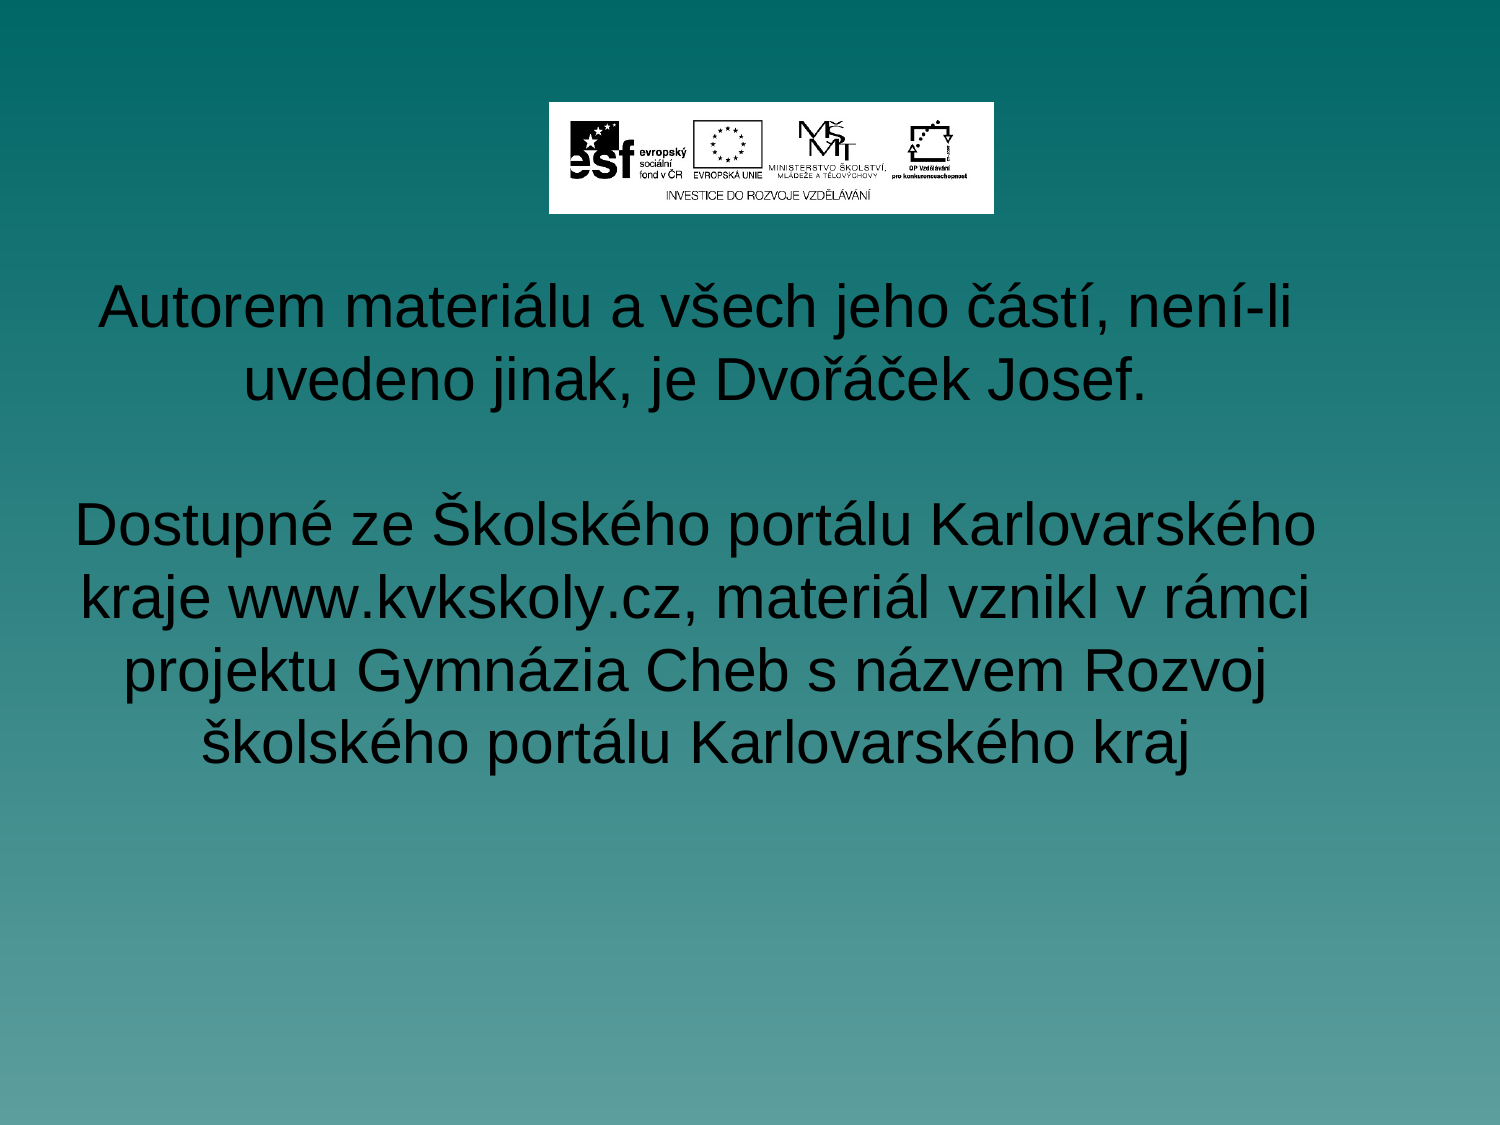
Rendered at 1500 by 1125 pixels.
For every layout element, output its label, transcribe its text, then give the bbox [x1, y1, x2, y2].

text_box Autorem materiálu a všech jeho částí, není-li uvedeno jinak, je Dvořáček Josef. Dostupné ze Školského portálu Karlovarského kraje www.kvkskoly.cz, materiál vznikl v rámci projektu Gymnázia Cheb s názvem Rozvoj školského portálu Karlovarského kraj [74, 263, 1425, 1006]
picture [549, 102, 994, 214]
